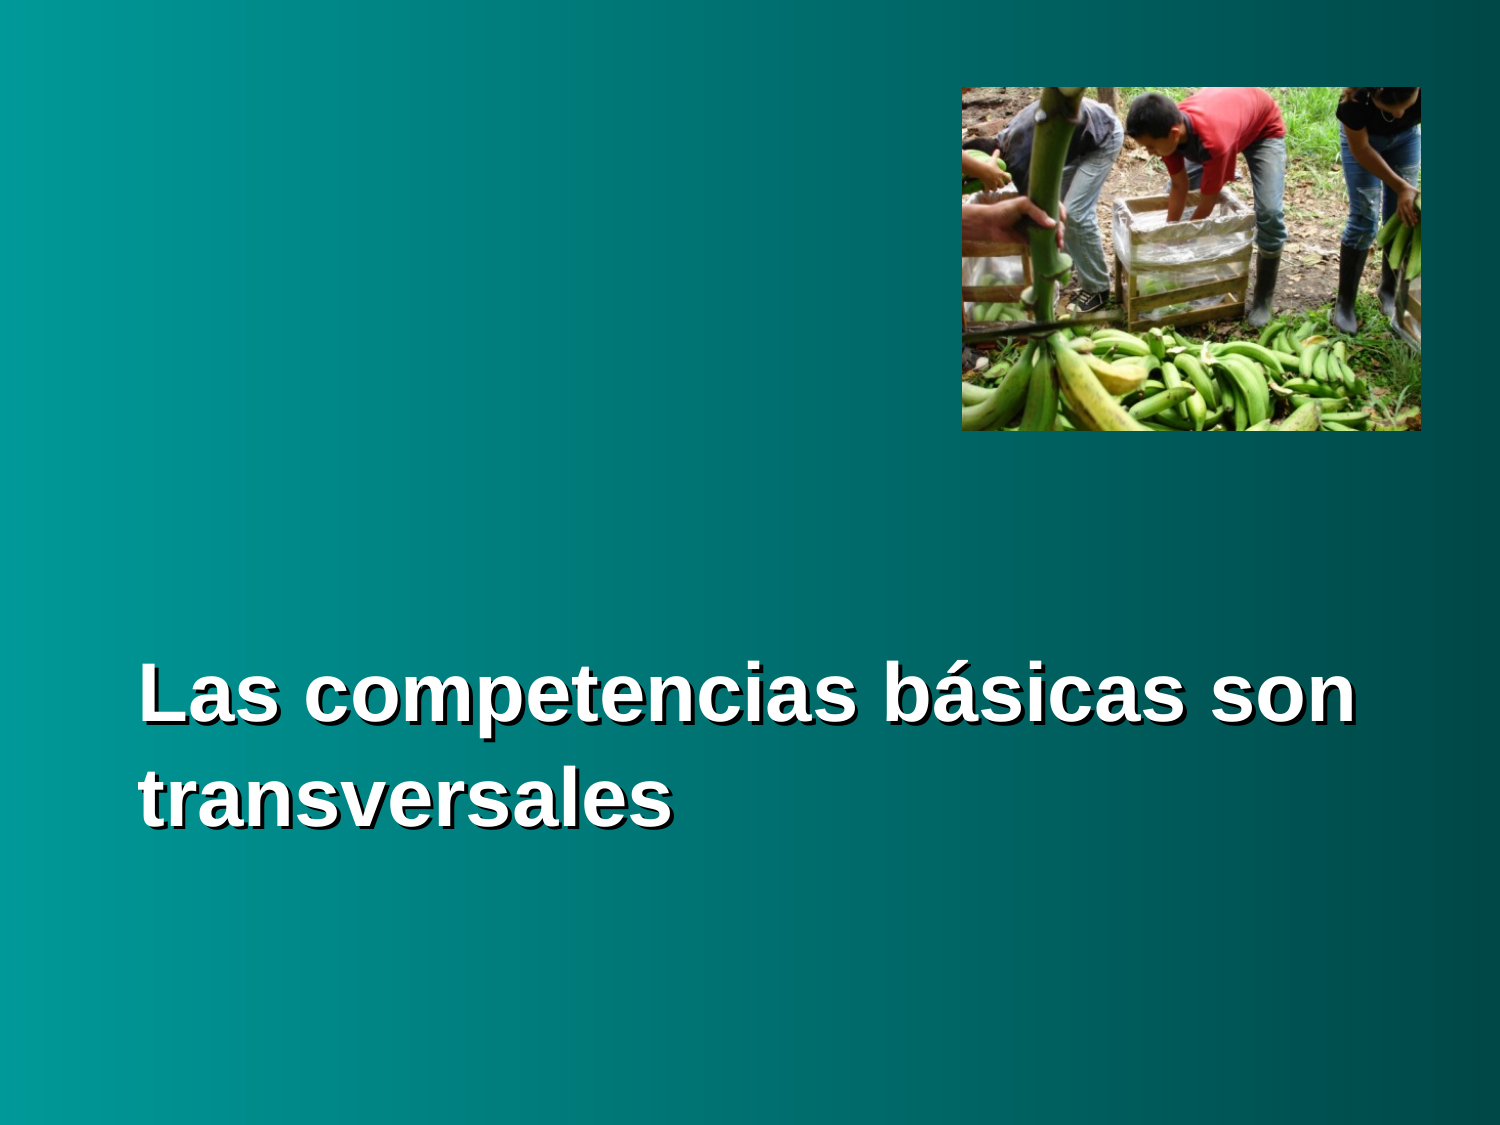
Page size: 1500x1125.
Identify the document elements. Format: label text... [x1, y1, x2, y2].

title Las competencias básicas son transversales [137, 287, 1375, 1011]
picture [962, 87, 1421, 431]
